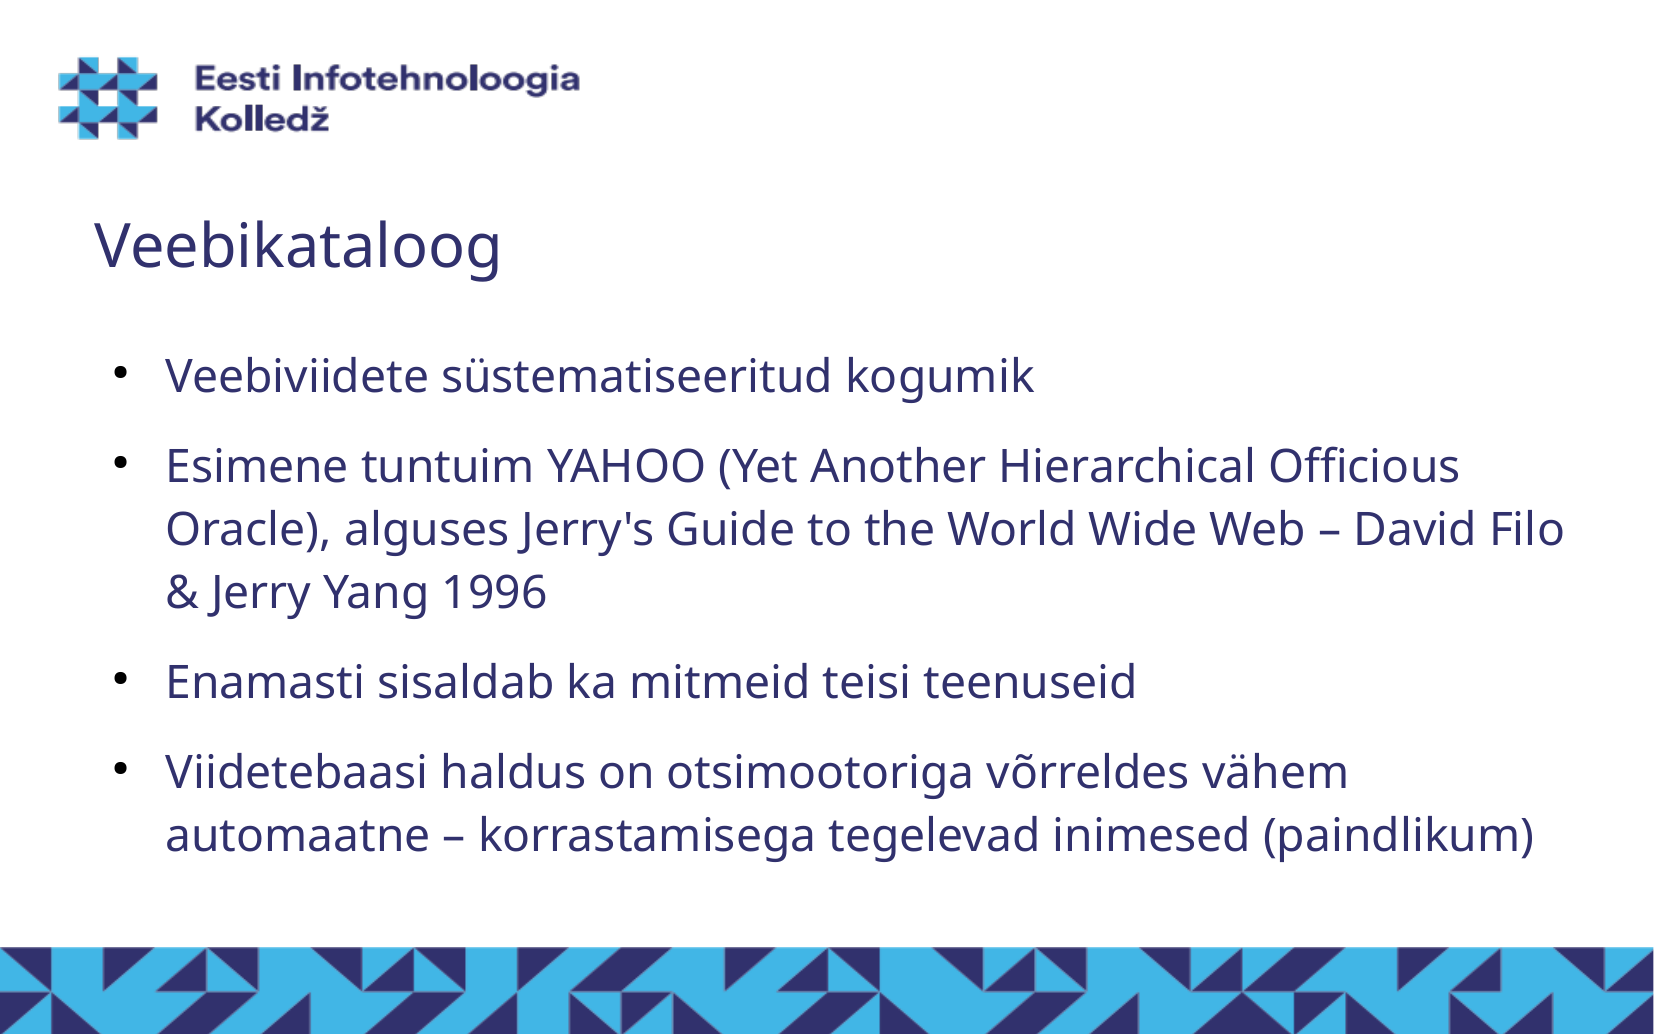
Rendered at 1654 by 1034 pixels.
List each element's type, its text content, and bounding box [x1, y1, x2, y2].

title Veebikataloog [94, 157, 1607, 330]
list Veebiviidete süstematiseeritud kogumik Esimene tuntuim YAHOO (Yet Another Hierarchical Officious Oracle), alguses Jerry's Guide to the World Wide Web – David Filo & Jerry Yang 1996 Enamasti sisaldab ka mitmeid teisi teenuseid Viidetebaasi haldus on otsimootoriga võrreldes vähem automaatne – korrastamisega tegelevad inimesed (paindlikum) [94, 342, 1607, 926]
